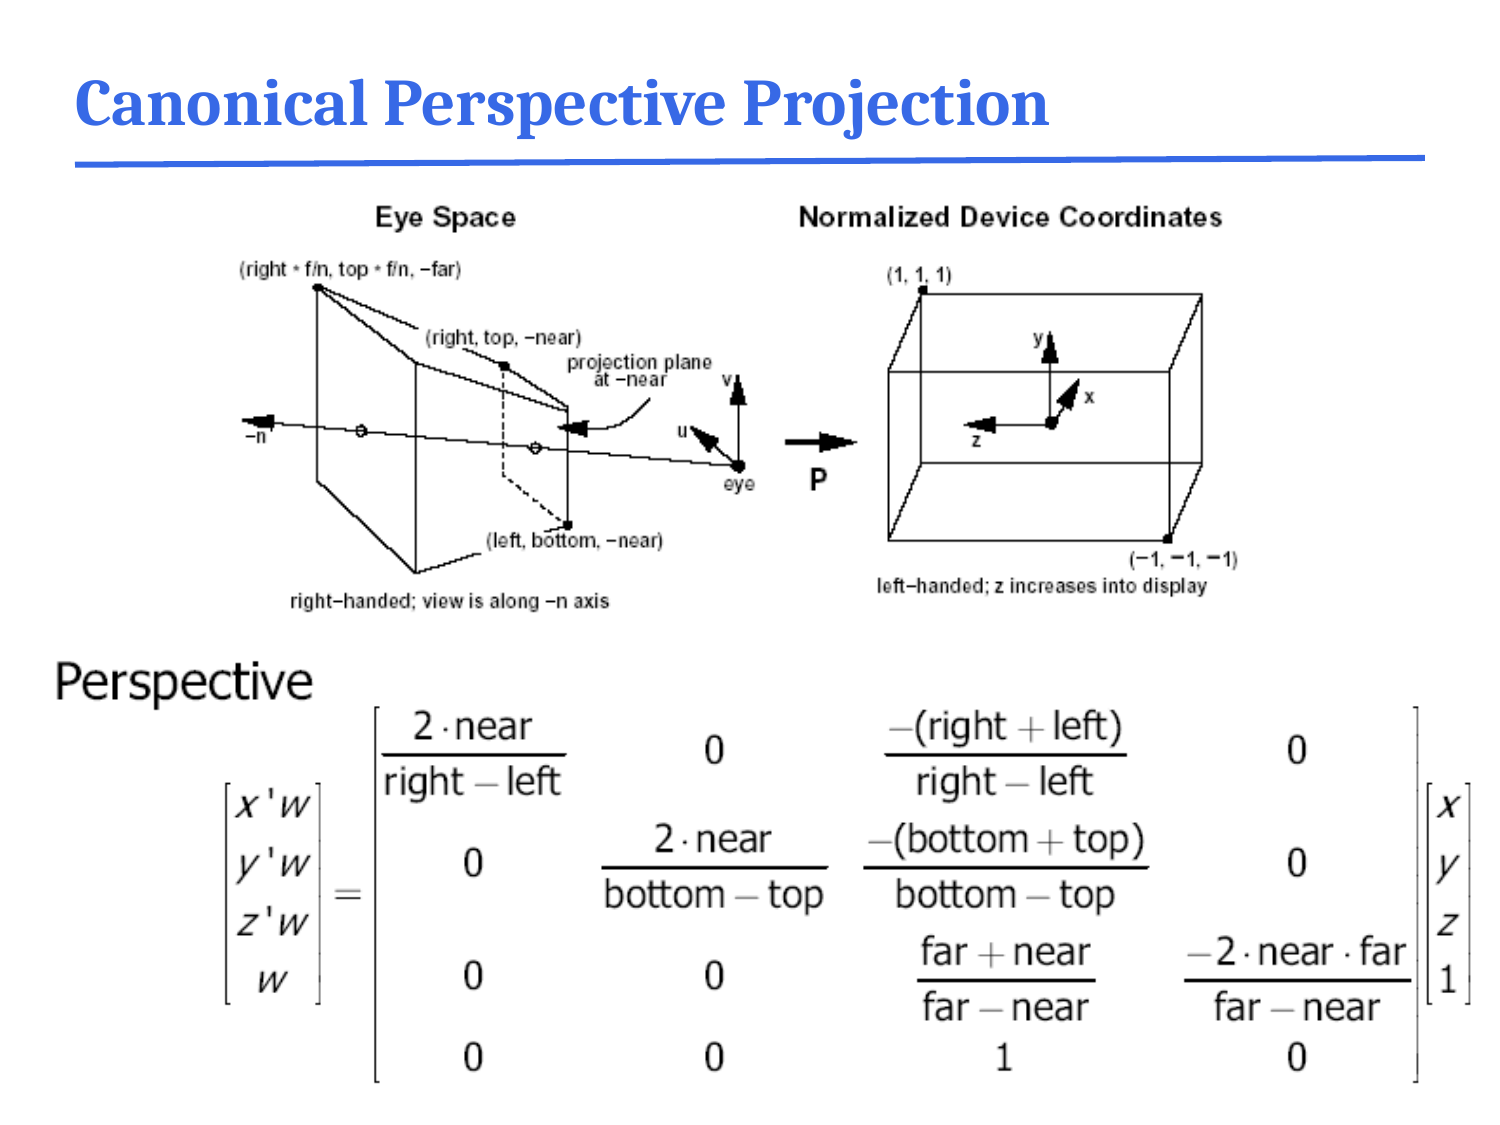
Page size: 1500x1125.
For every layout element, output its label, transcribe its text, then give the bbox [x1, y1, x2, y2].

picture [40, 649, 1488, 1111]
picture [214, 198, 1264, 619]
title Canonical Perspective Projection [75, 9, 1351, 198]
